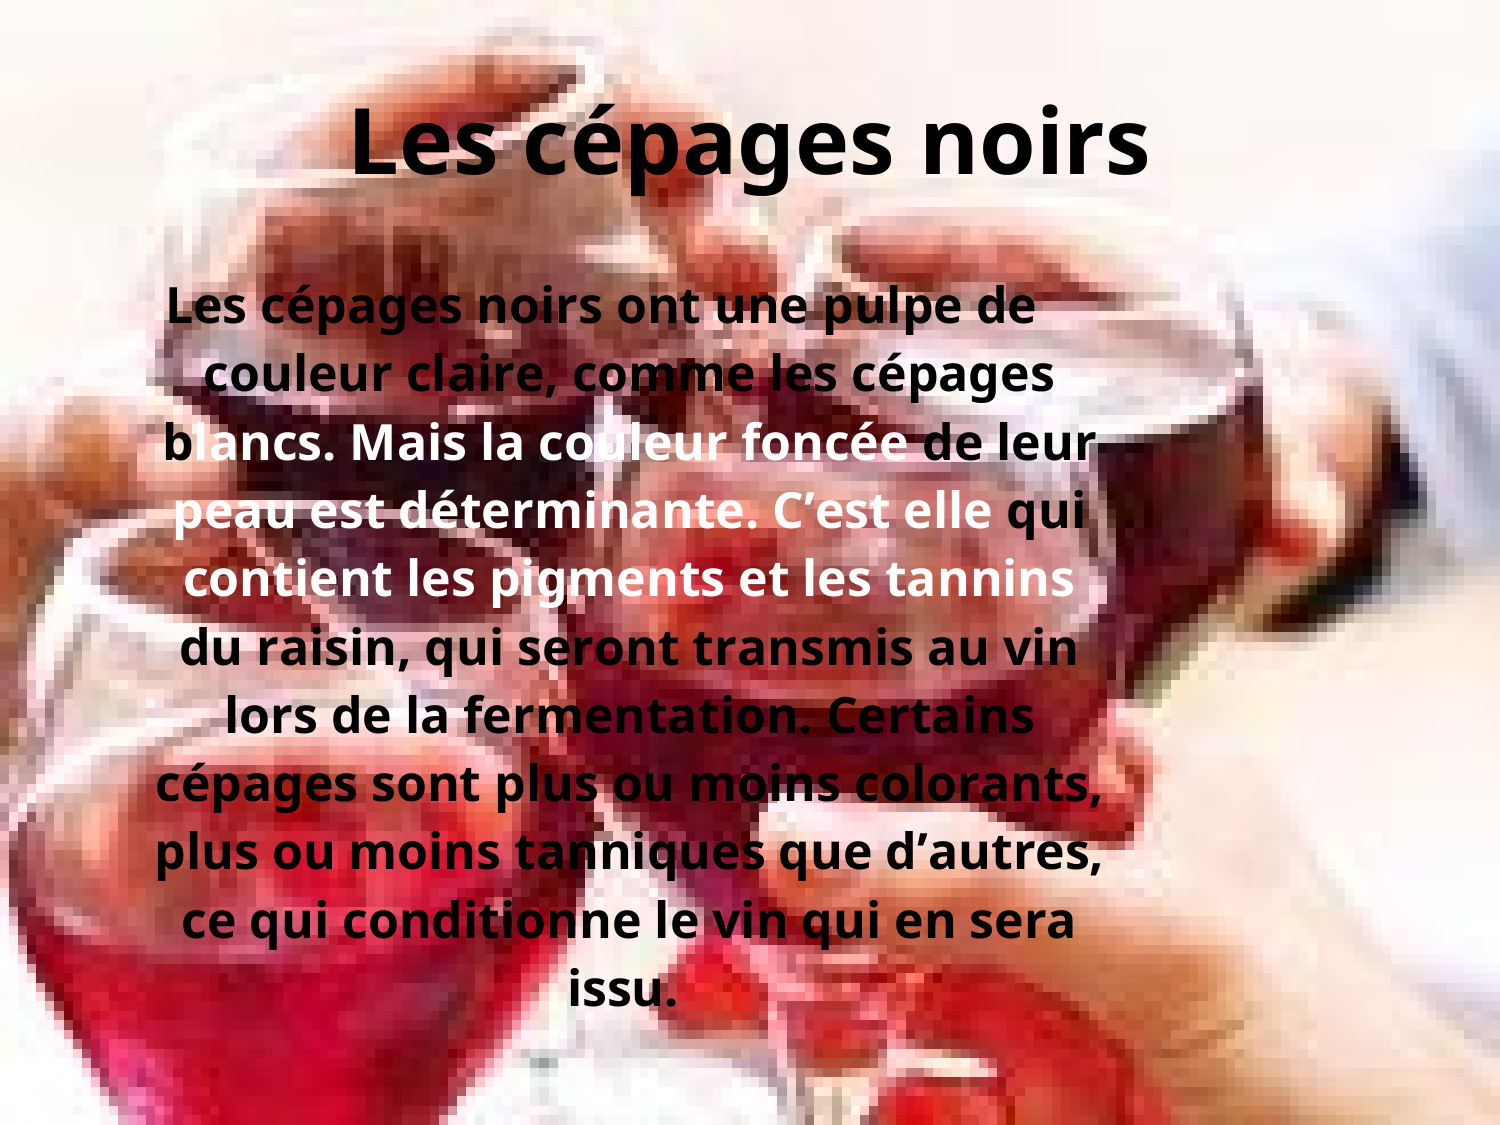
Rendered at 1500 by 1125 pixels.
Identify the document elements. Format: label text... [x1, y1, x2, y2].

picture [0, 0, 1500, 1125]
list Les cépages noirs ont une pulpe de couleur claire, comme les cépages blancs. Mais la couleur foncée de leur peau est déterminante. C’est elle qui contient les pigments et les tannins du raisin, qui seront transmis au vin lors de la fermentation. Certains cépages sont plus ou moins colorants, plus ou moins tanniques que d’autres, ce qui conditionne le vin qui en sera issu. [74, 262, 1129, 1035]
title Les cépages noirs [75, 45, 1426, 233]
